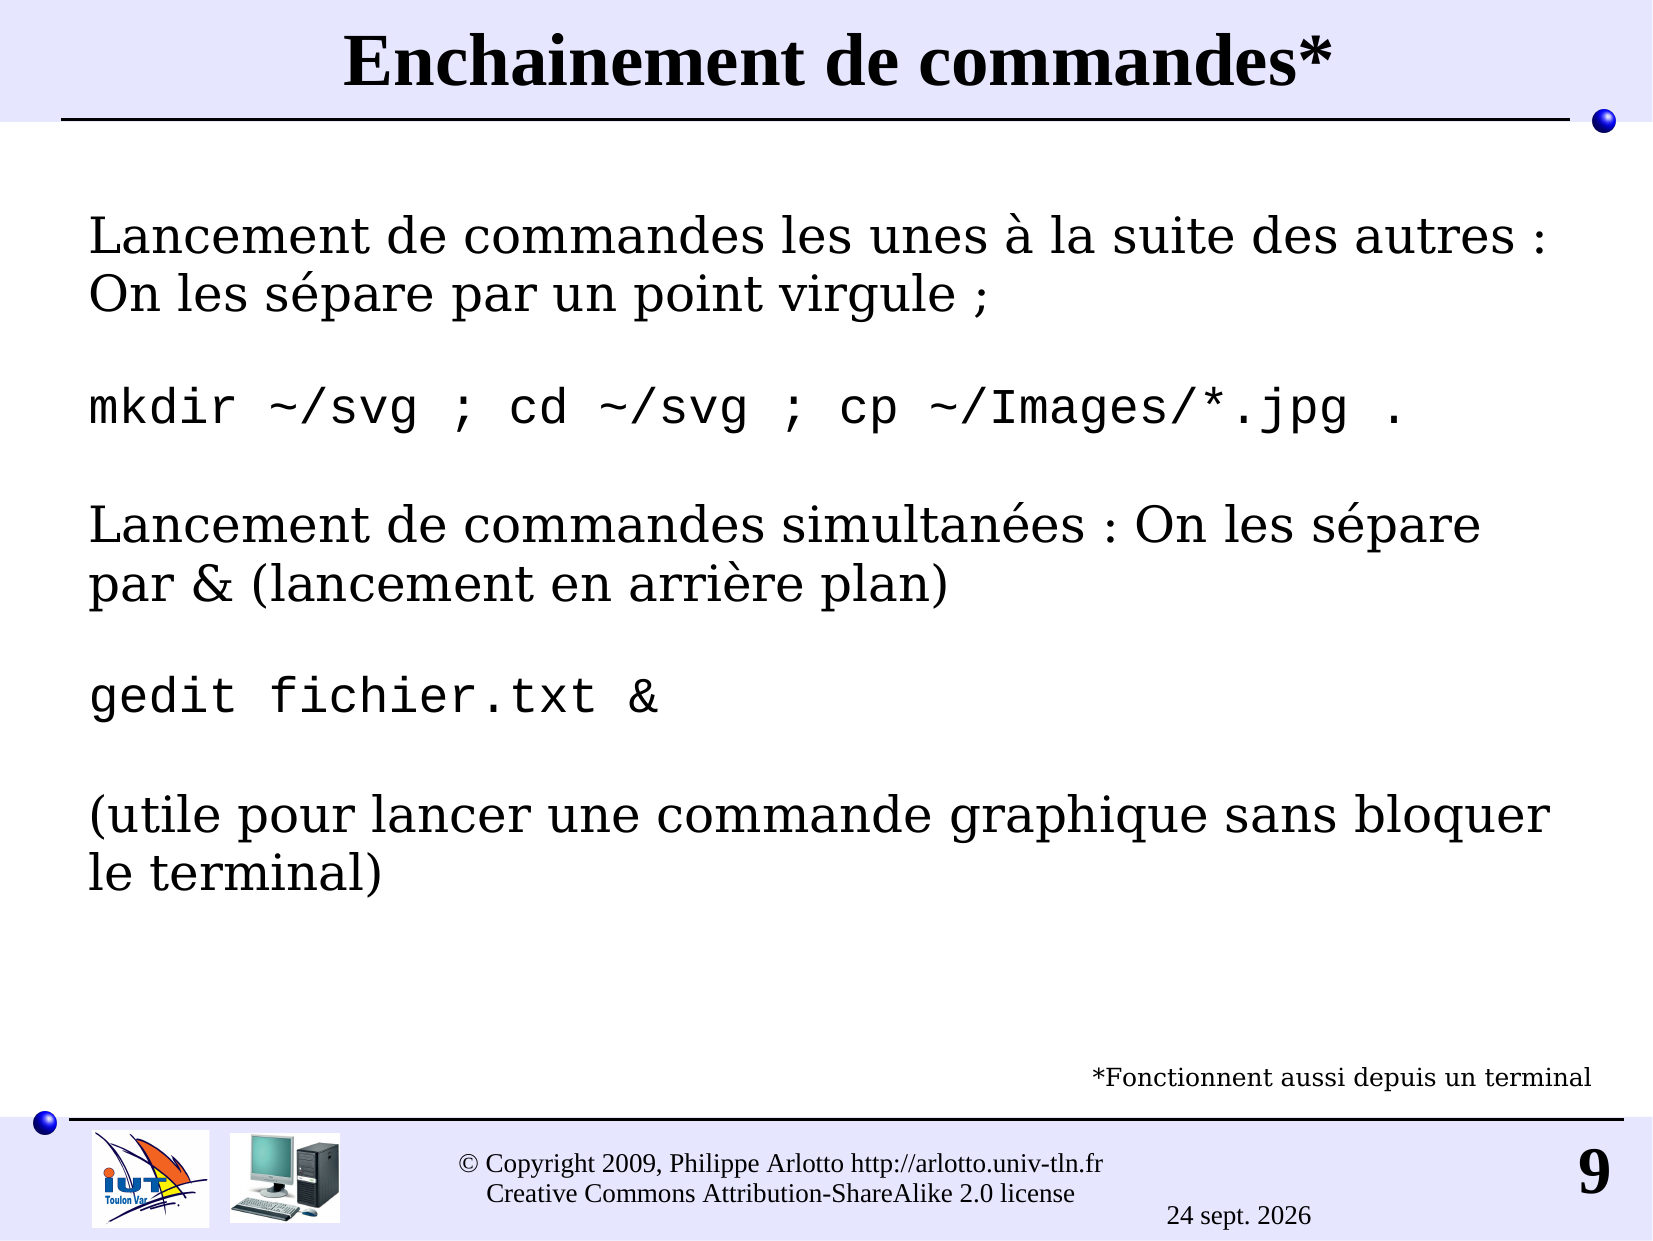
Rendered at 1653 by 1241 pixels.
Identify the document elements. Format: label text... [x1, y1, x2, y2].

text_box *Fonctionnent aussi depuis un terminal [1092, 1063, 1593, 1093]
picture [230, 1133, 340, 1223]
text_box Lancement de commandes les unes à la suite des autres : On les sépare par un point virgule ; mkdir ~/svg ; cd ~/svg ; cp ~/Images/*.jpg . Lancement de commandes simultanées : On les sépare par & (lancement en arrière plan) gedit fichier.txt & (utile pour lancer une commande graphique sans bloquer le terminal) [88, 206, 1552, 903]
title Enchainement de commandes* [95, 11, 1585, 110]
